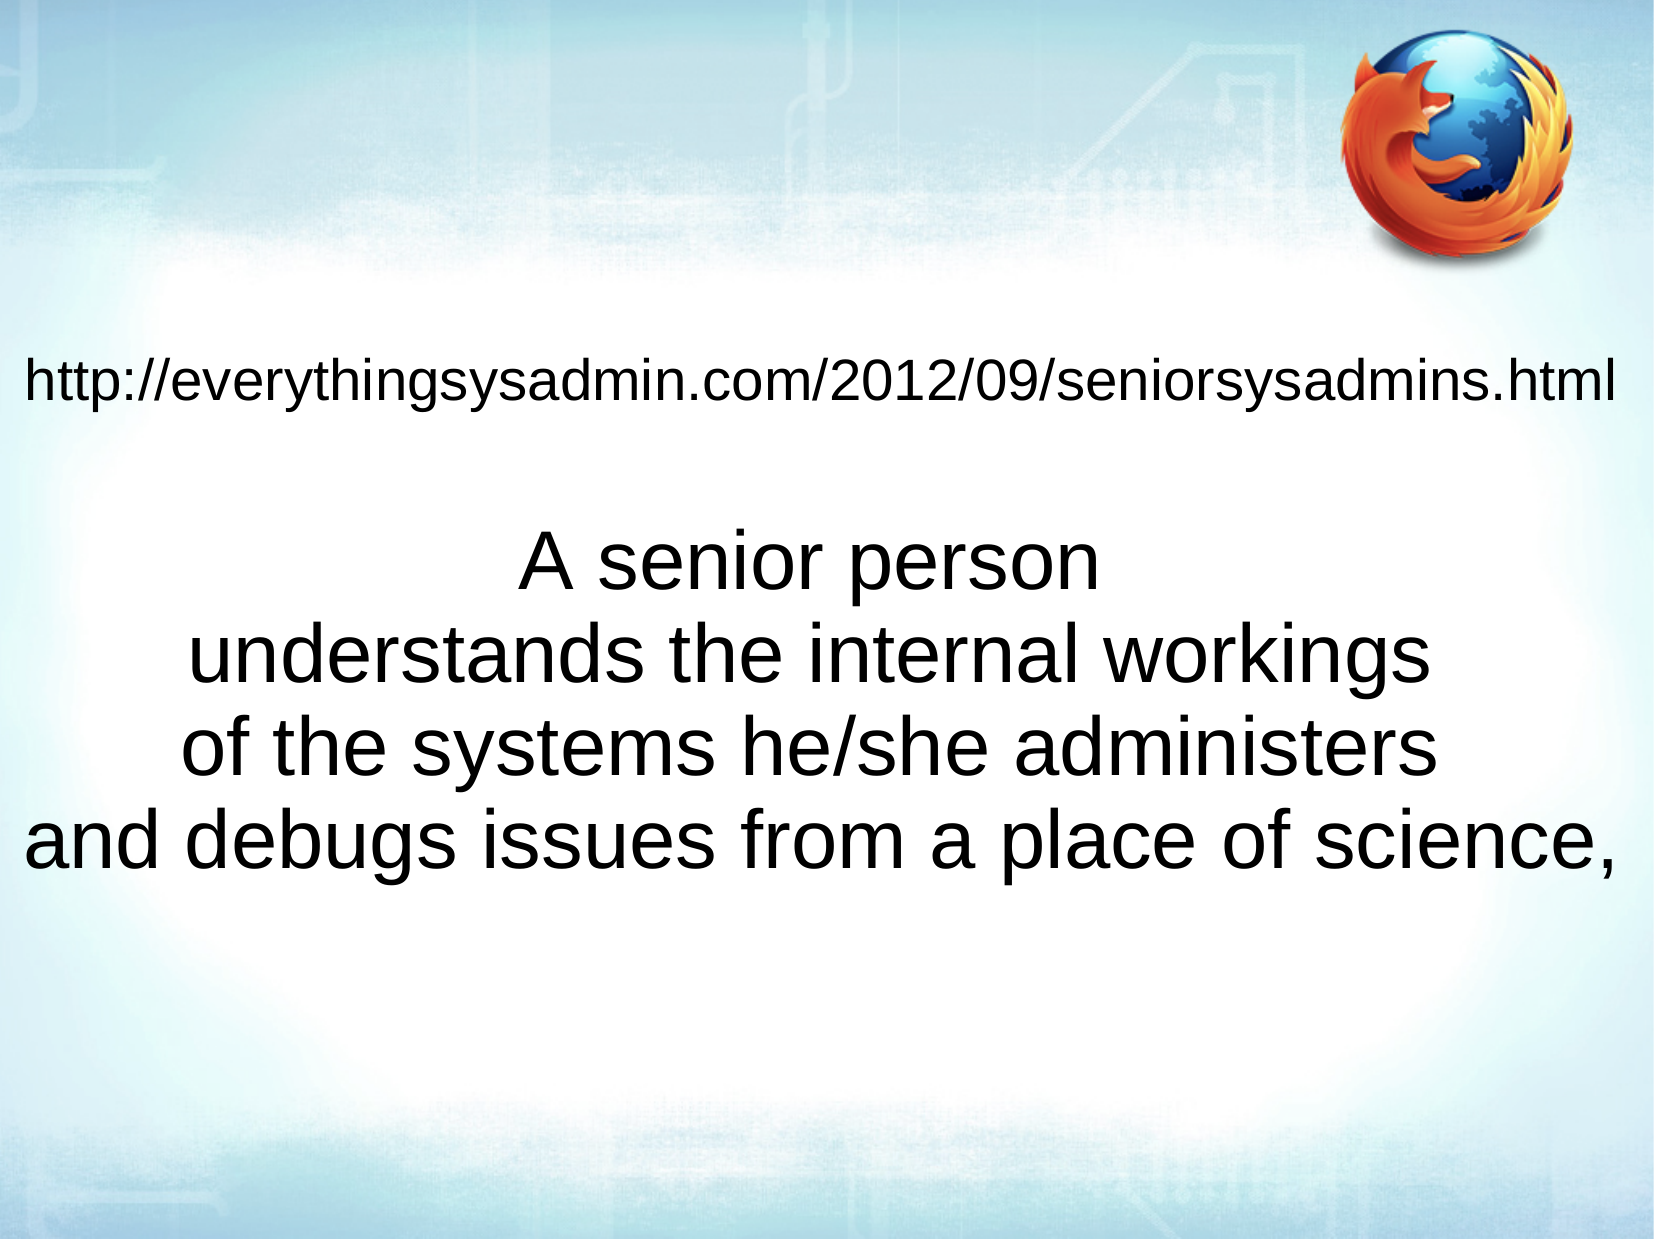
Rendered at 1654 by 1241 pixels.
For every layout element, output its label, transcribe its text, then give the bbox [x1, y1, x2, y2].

picture [0, 0, 1654, 1239]
title http://everythingsysadmin.com/2012/09/seniorsysadmins.html A senior person understands the internal workings of the systems he/she administers and debugs issues from a place of science, [13, 351, 1630, 984]
